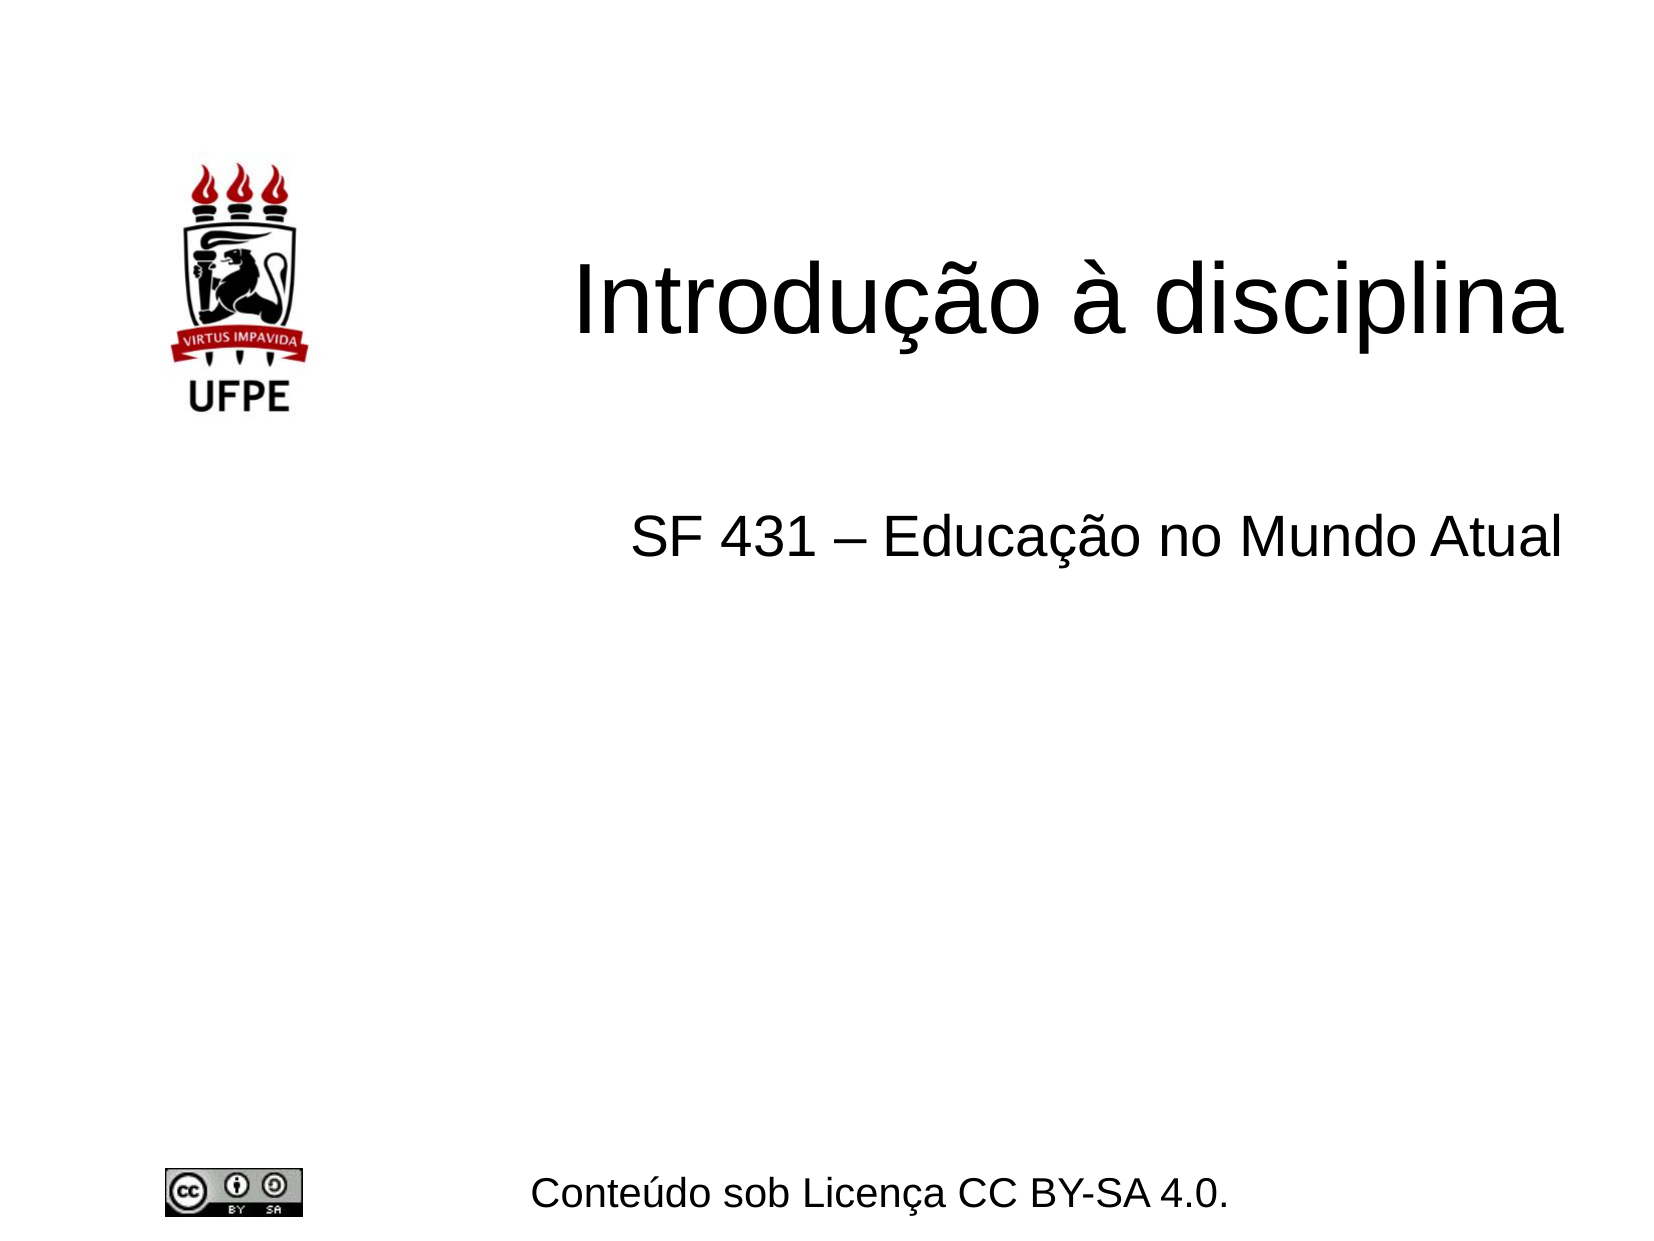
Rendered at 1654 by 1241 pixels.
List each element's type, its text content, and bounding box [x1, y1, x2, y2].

subtitle Introdução à disciplina SF 431 – Educação no Mundo Atual [76, 56, 1565, 1015]
text_box Conteúdo sob Licença CC BY-SA 4.0. [319, 1163, 1442, 1223]
picture [165, 1168, 303, 1217]
picture [112, 104, 378, 473]
